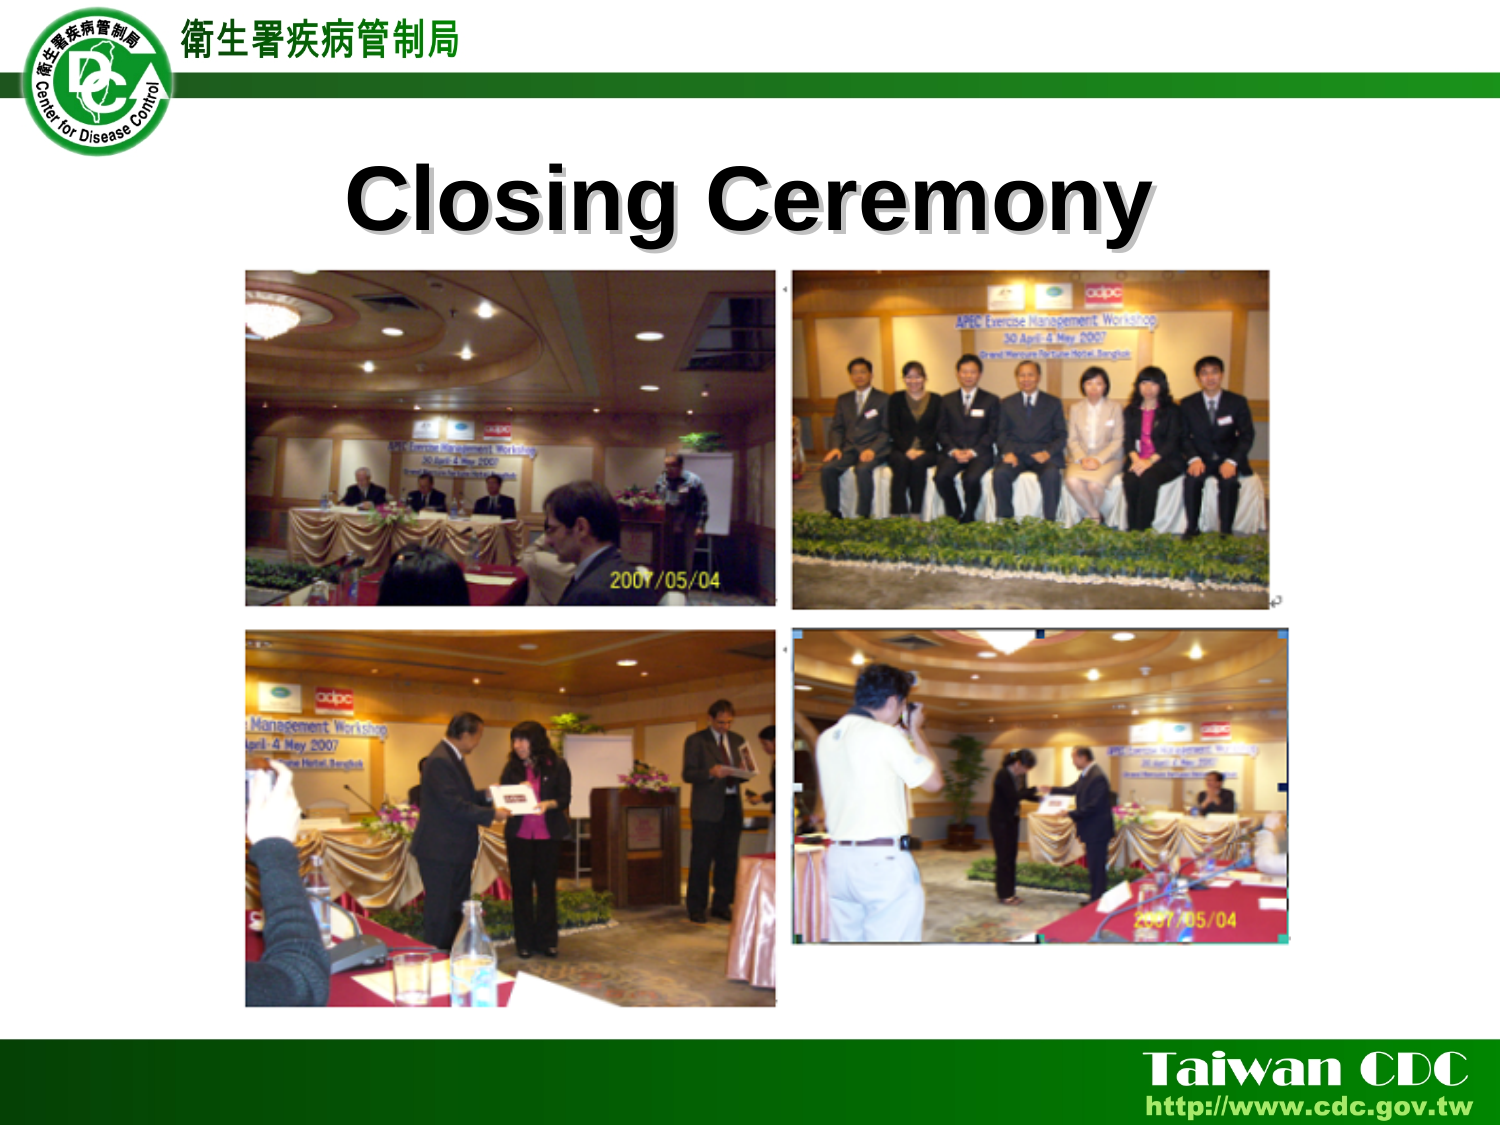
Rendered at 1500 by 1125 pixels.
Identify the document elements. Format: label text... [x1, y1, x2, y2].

title Closing Ceremony [112, 99, 1388, 288]
picture [242, 267, 1294, 1012]
